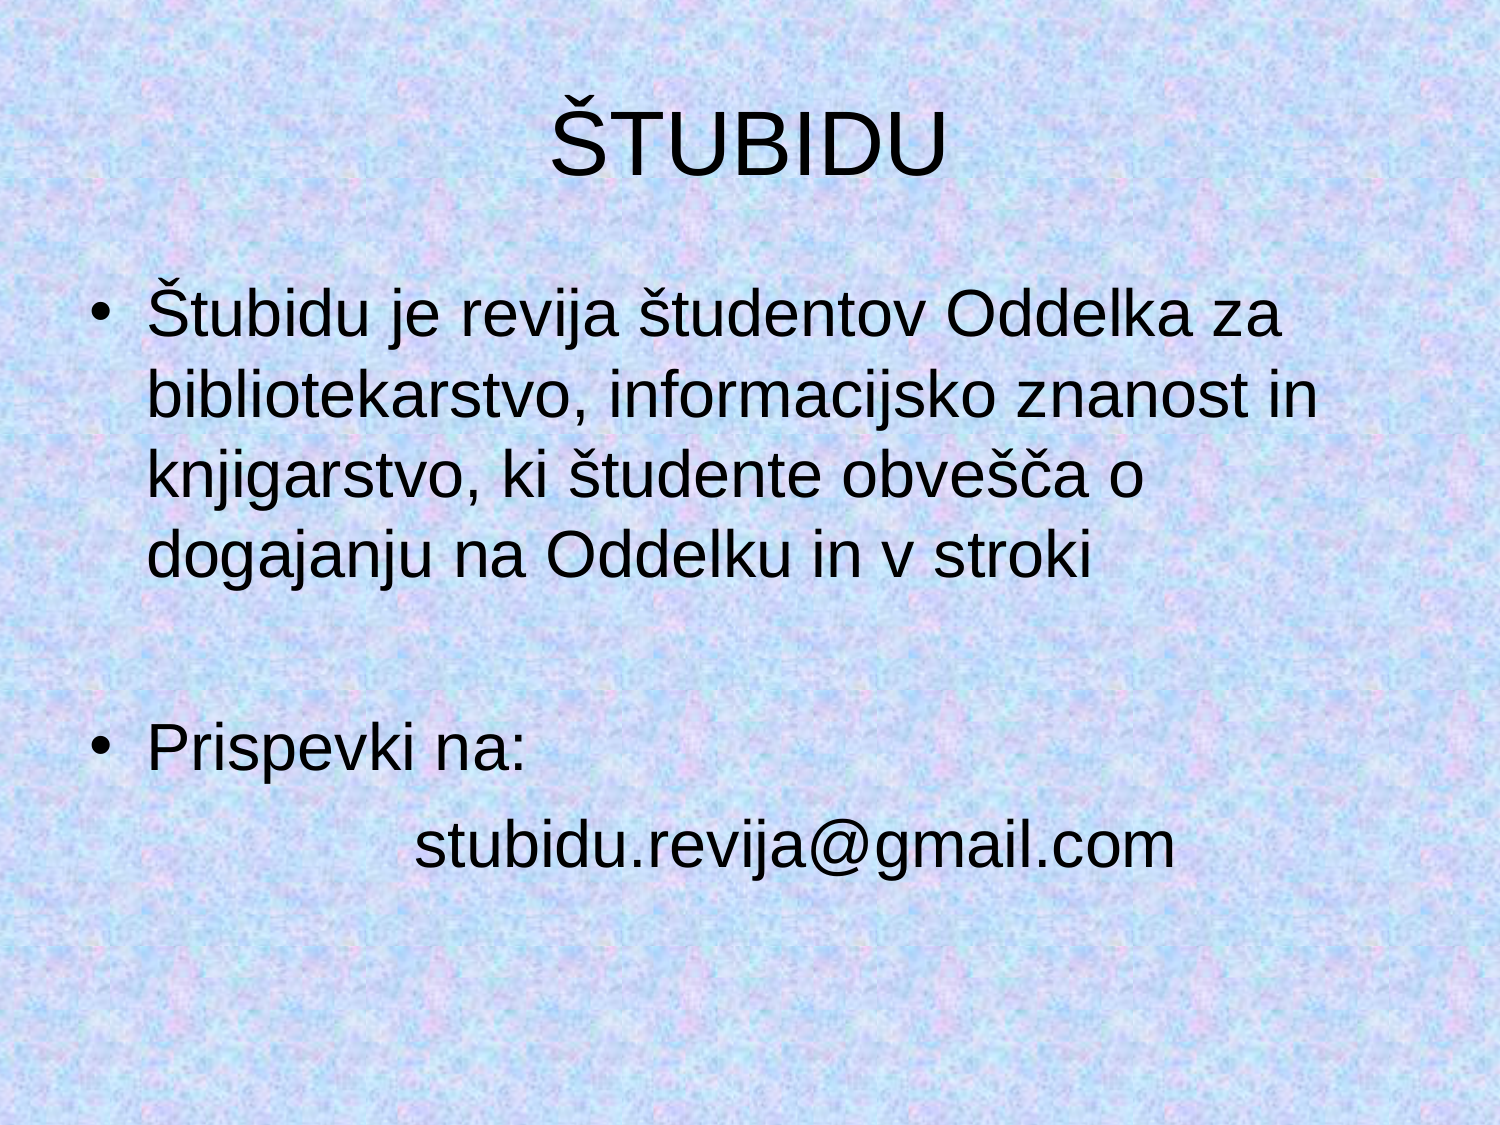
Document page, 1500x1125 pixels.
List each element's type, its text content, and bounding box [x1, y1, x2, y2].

picture [0, 0, 1500, 1125]
list Štubidu je revija študentov Oddelka za bibliotekarstvo, informacijsko znanost in knjigarstvo, ki študente obvešča o dogajanju na Oddelku in v stroki Prispevki na: stubidu.revija@gmail.com [75, 262, 1426, 1006]
title ŠTUBIDU [75, 45, 1426, 233]
